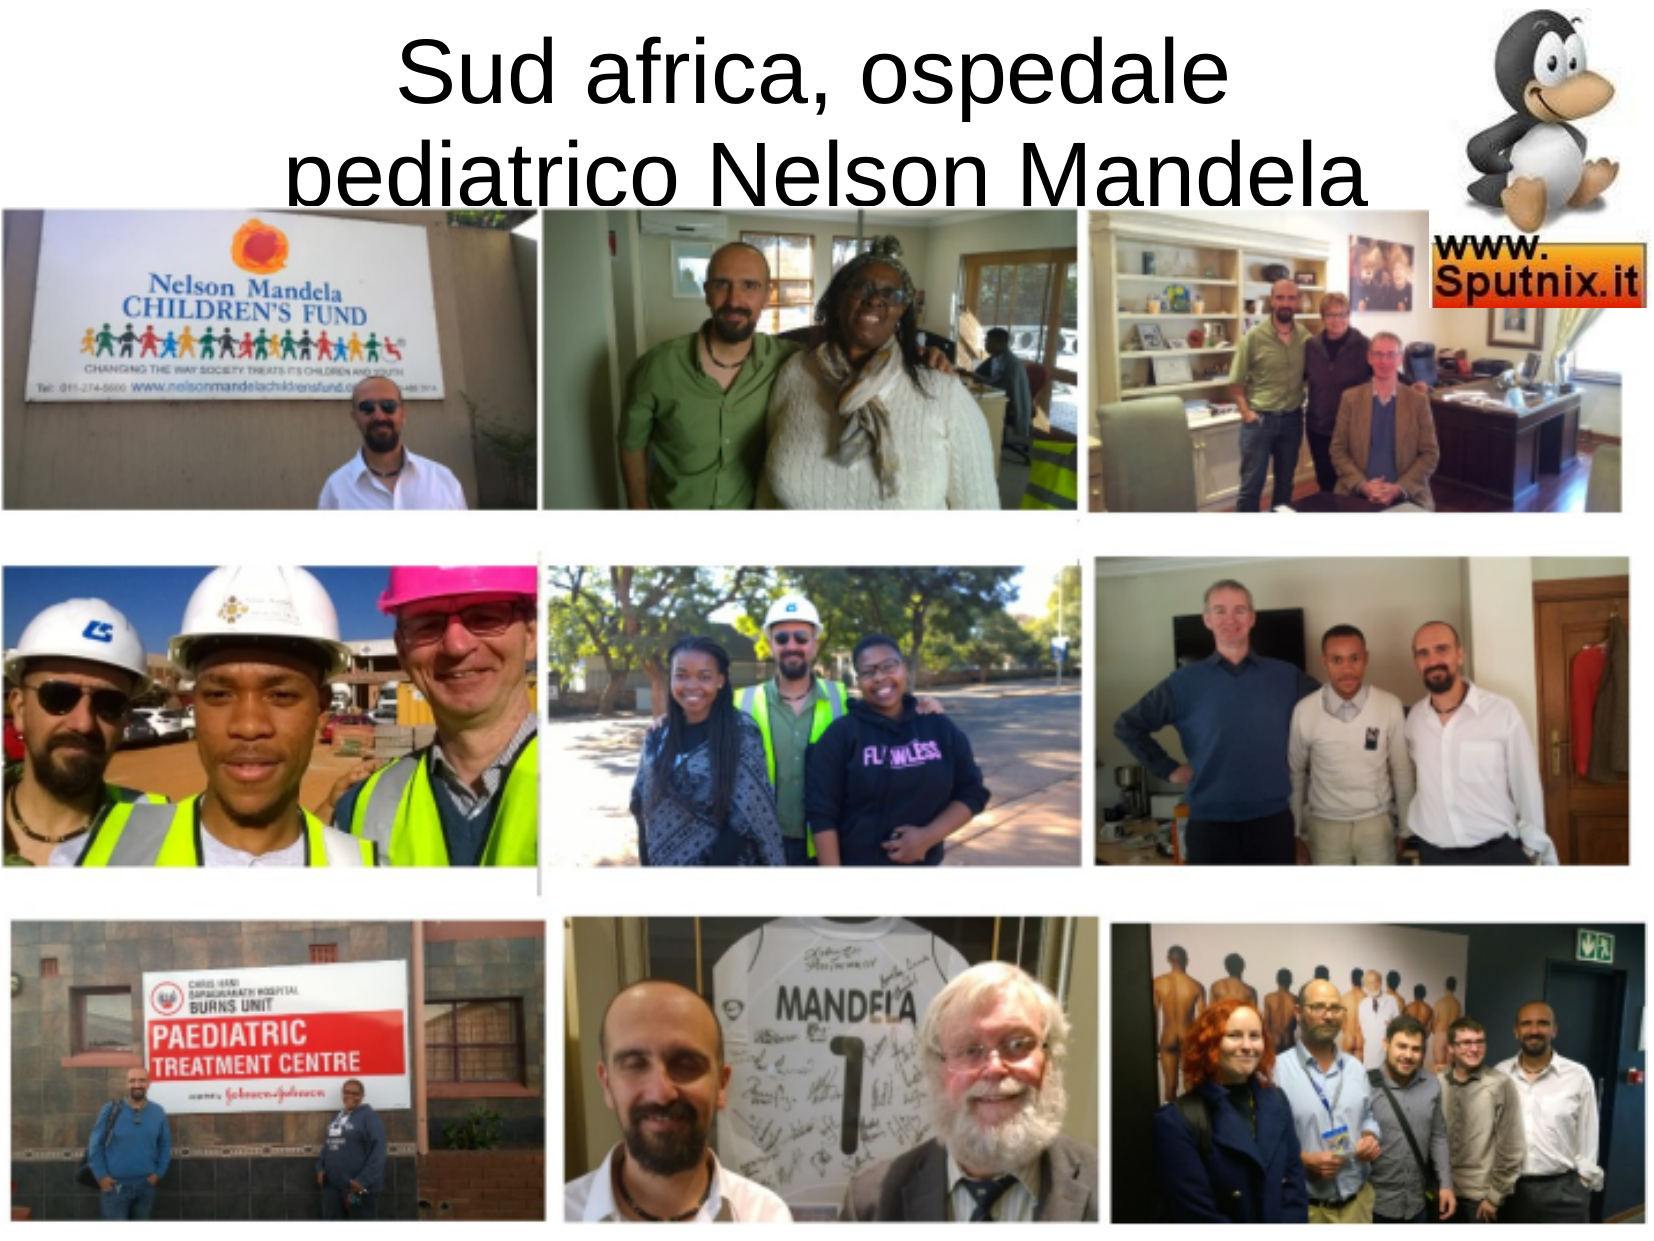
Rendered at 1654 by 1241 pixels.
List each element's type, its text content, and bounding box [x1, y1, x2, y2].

picture [0, 8, 1651, 1229]
title Sud africa, ospedale pediatrico Nelson Mandela [82, 19, 1429, 206]
